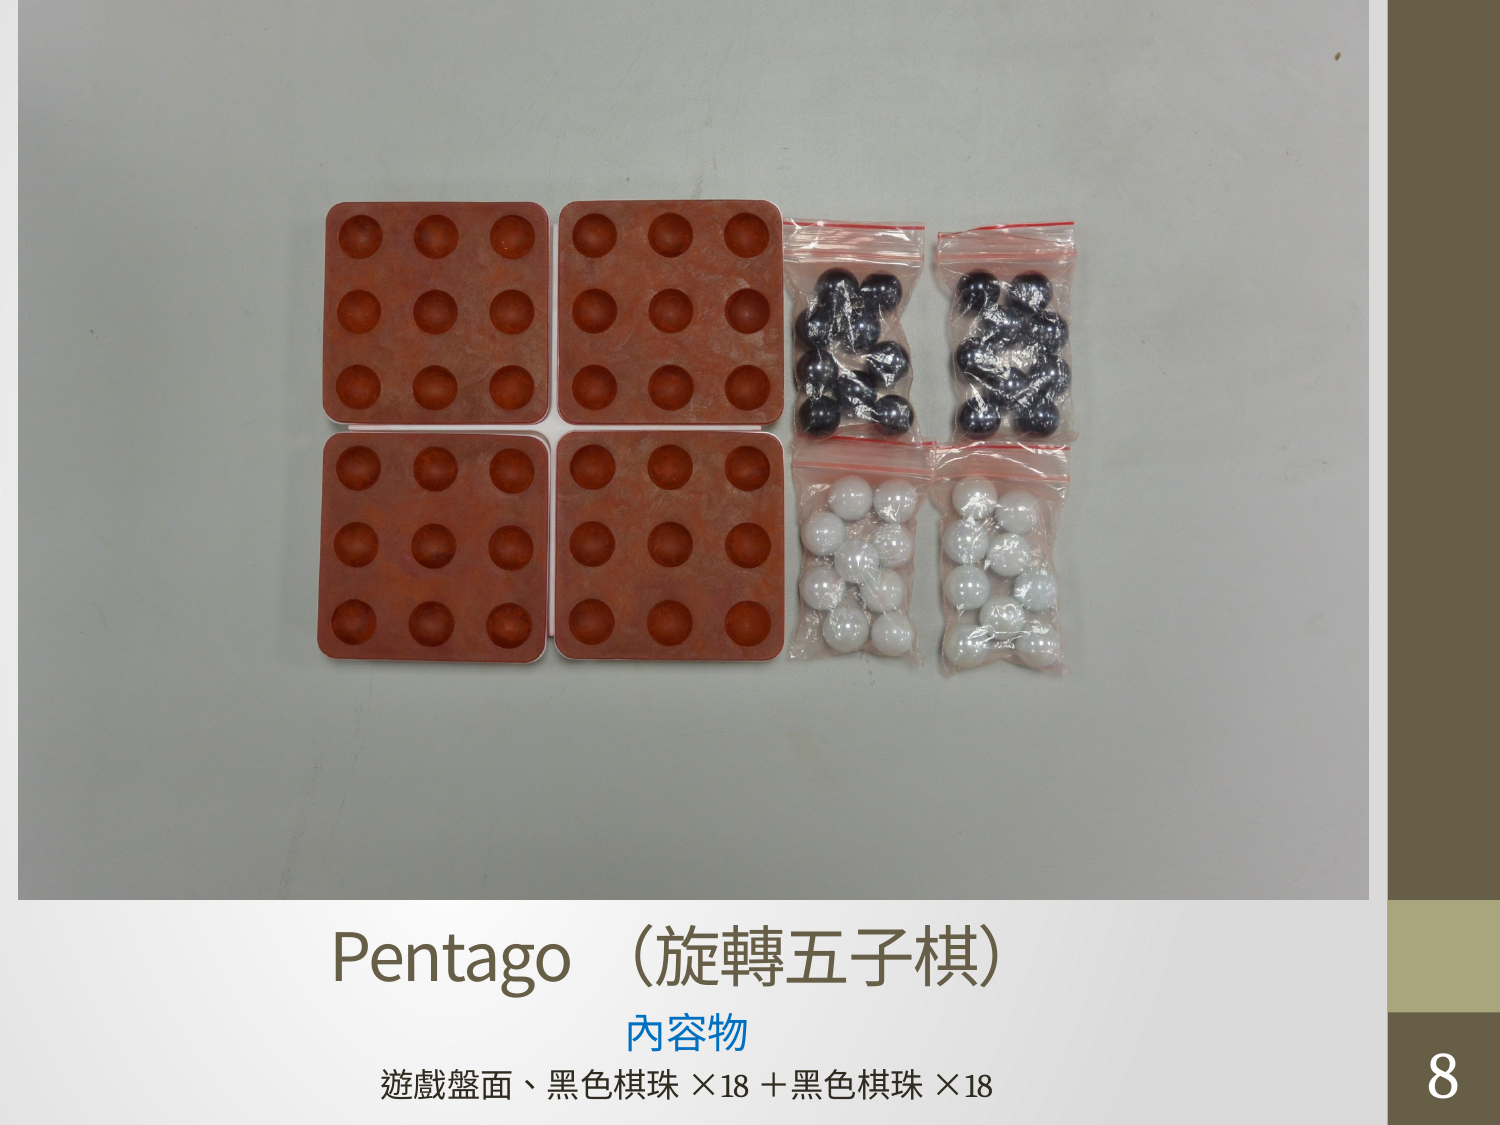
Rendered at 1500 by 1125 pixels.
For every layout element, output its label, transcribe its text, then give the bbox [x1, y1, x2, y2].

list 內容物 遊戲盤面、黑色棋珠×18＋黑色棋珠×18 [49, 999, 1325, 1125]
picture [18, 0, 1369, 900]
title Pentago（旋轉五子棋） [49, 905, 1325, 999]
text_box 8 [1387, 1023, 1500, 1119]
